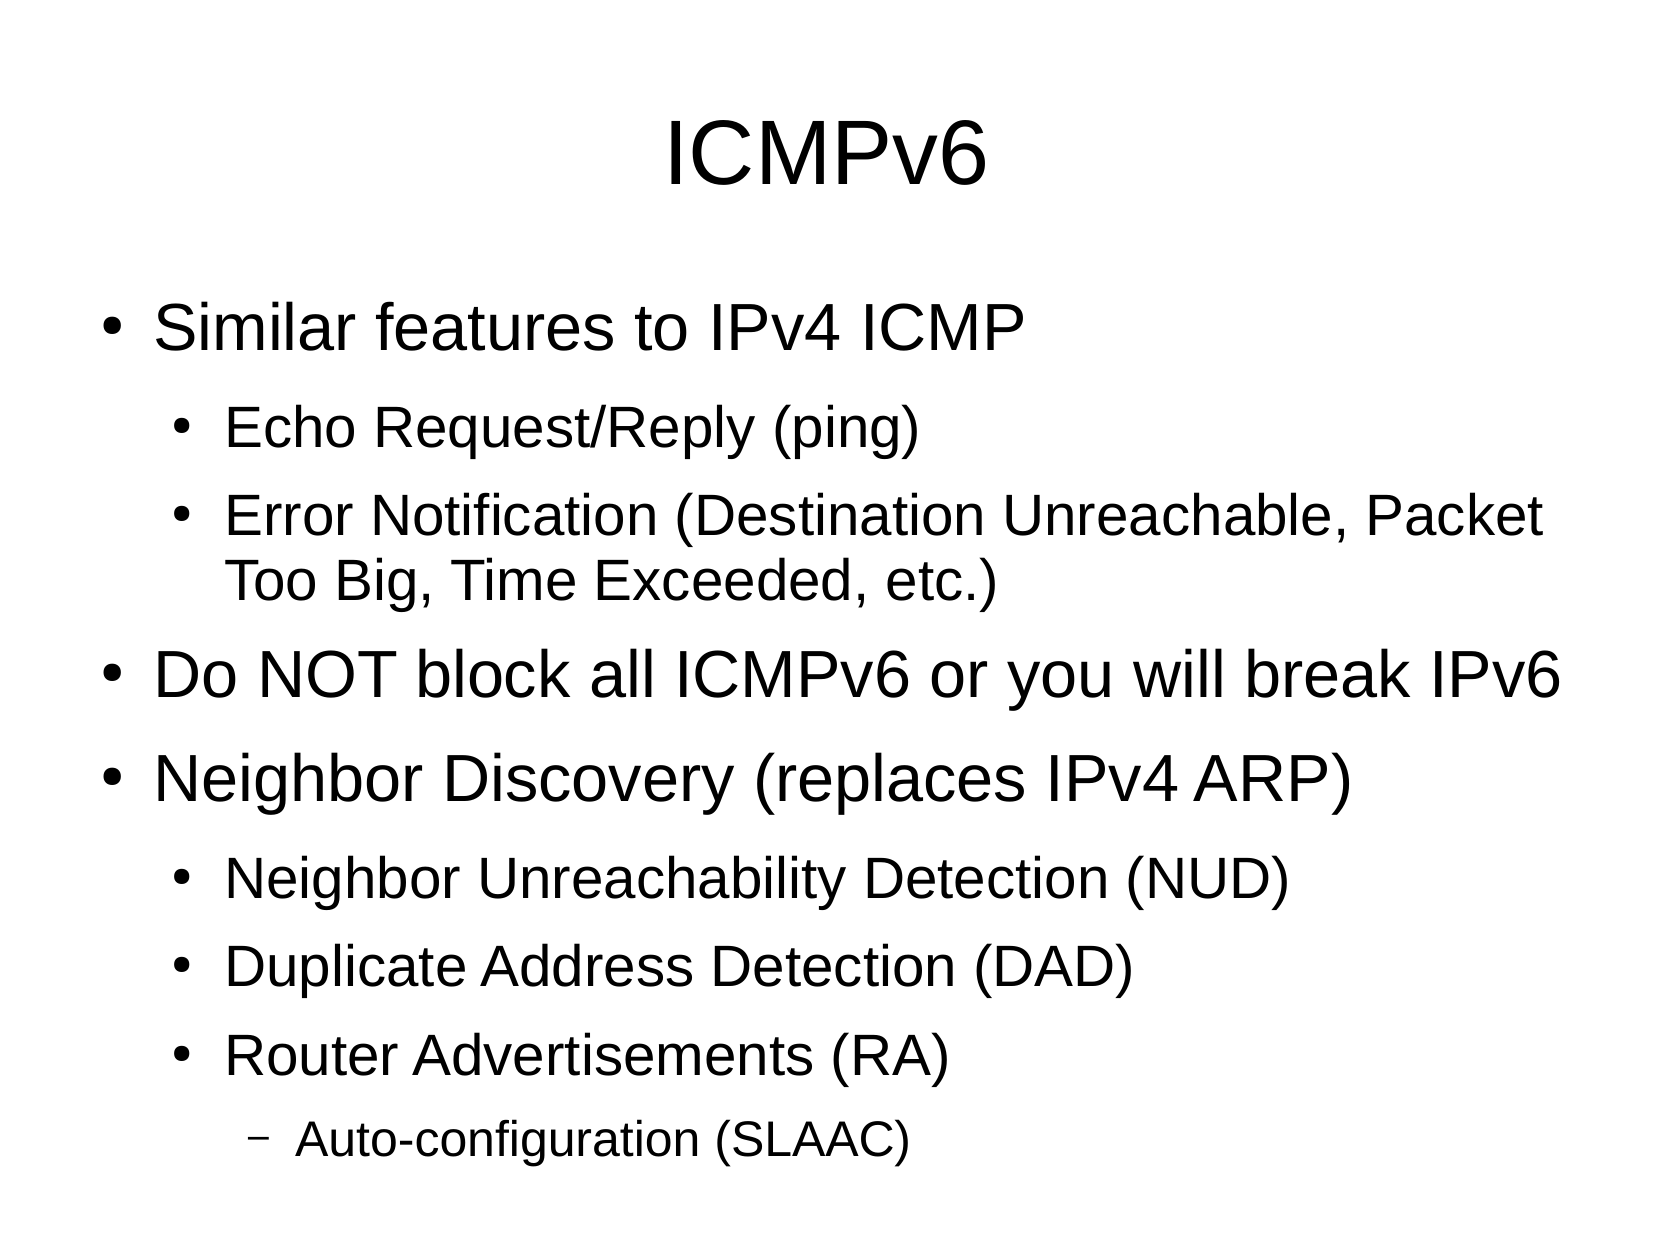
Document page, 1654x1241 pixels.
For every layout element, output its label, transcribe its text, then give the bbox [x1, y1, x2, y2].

title ICMPv6 [82, 56, 1571, 250]
list Similar features to IPv4 ICMP Echo Request/Reply (ping) Error Notification (Destination Unreachable, Packet Too Big, Time Exceeded, etc.) Do NOT block all ICMPv6 or you will break IPv6 Neighbor Discovery (replaces IPv4 ARP) Neighbor Unreachability Detection (NUD) Duplicate Address Detection (DAD) Router Advertisements (RA) Auto-configuration (SLAAC) [82, 290, 1571, 1168]
